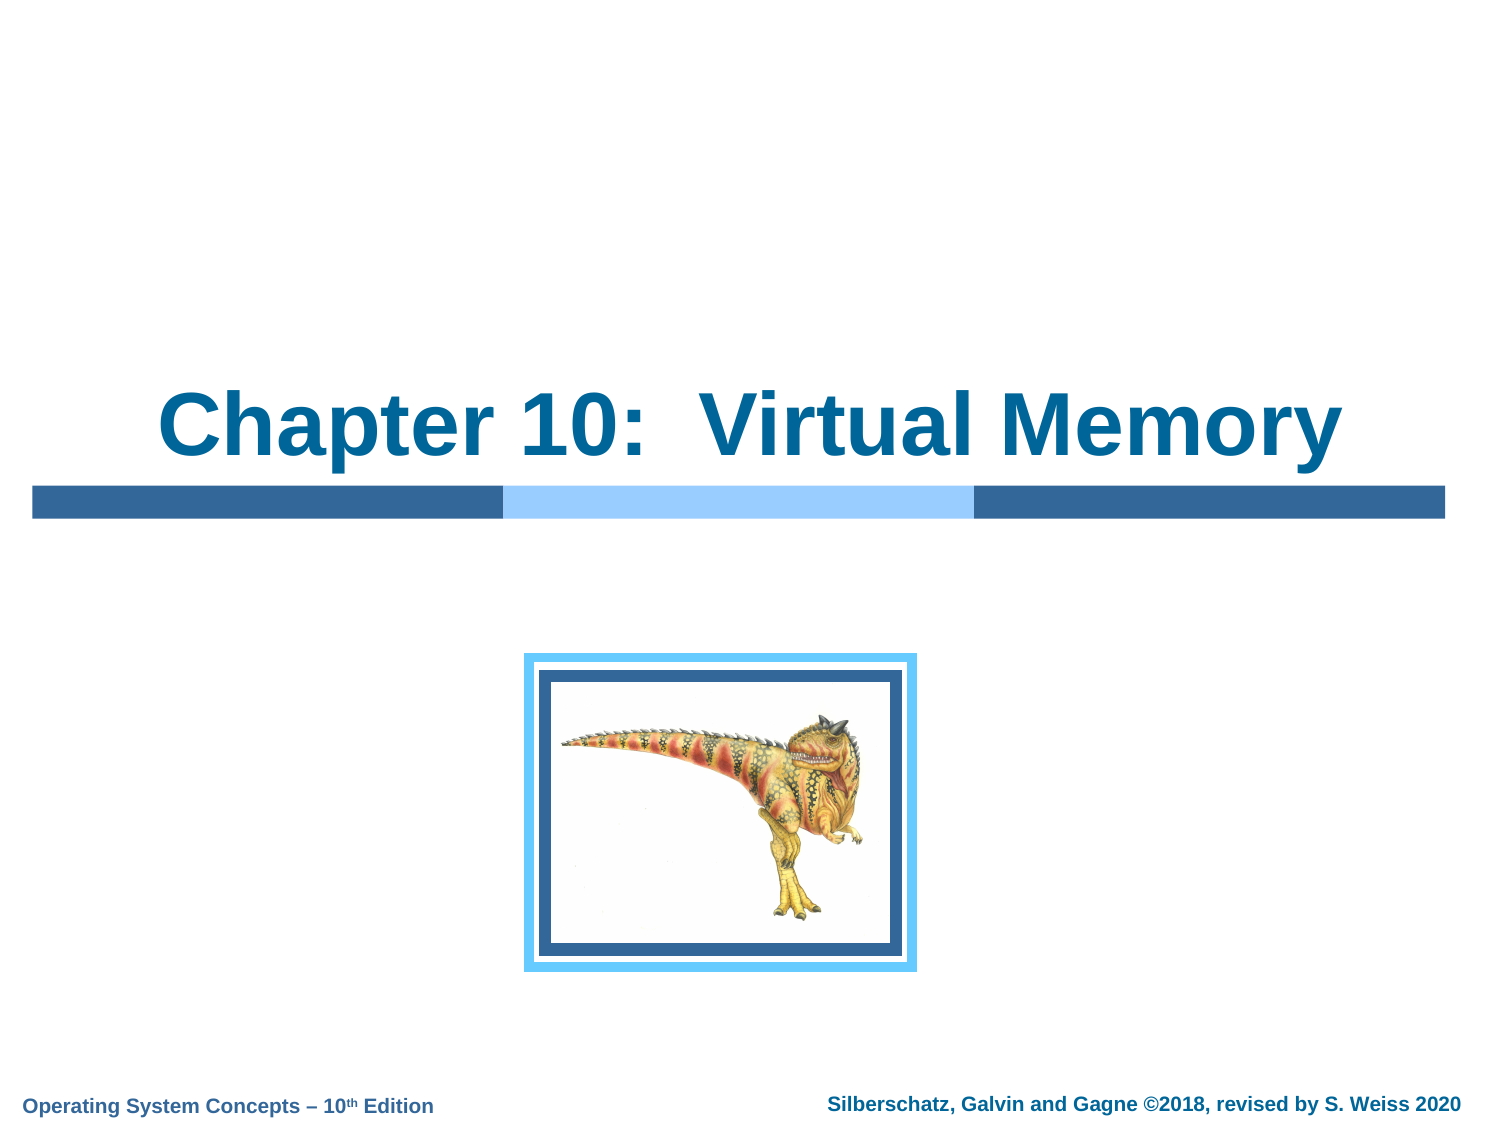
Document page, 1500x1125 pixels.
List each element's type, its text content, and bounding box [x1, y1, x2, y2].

title Chapter 10: Virtual Memory [112, 132, 1388, 482]
picture [1144, 1096, 1152, 1101]
picture [551, 682, 890, 943]
